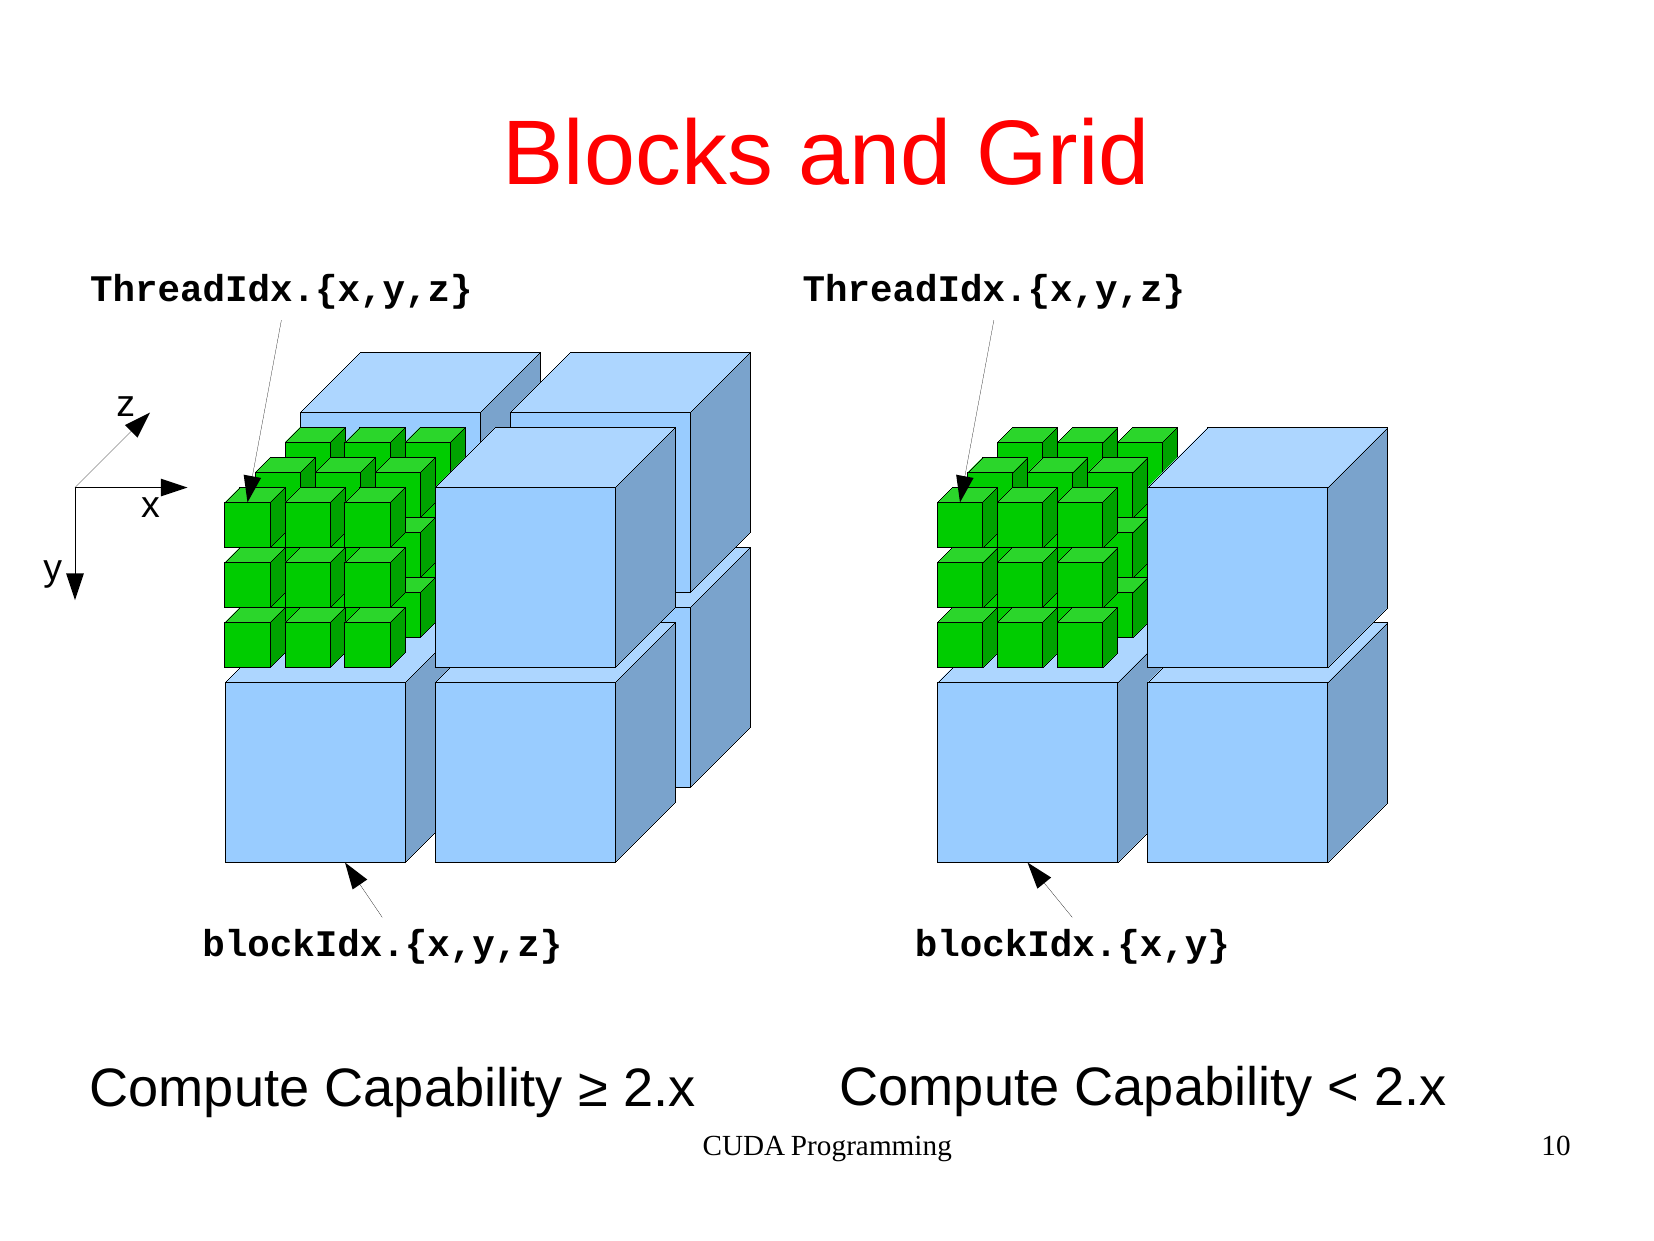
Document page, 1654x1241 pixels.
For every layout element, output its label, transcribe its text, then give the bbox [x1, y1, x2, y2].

text_box Compute Capability ≥ 2.x [74, 1050, 711, 1126]
text_box ThreadIdx.{x,y,z} [787, 262, 1201, 321]
text_box ThreadIdx.{x,y,z} [75, 262, 488, 321]
text_box blockIdx.{x,y} [900, 917, 1245, 976]
title Blocks and Grid [82, 49, 1571, 257]
text_box x [126, 475, 175, 533]
text_box Compute Capability < 2.x [824, 1049, 1463, 1126]
text_box z [101, 375, 151, 432]
text_box [224, 352, 751, 863]
text_box y [28, 539, 78, 597]
text_box [937, 427, 1388, 863]
text_box blockIdx.{x,y,z} [187, 917, 578, 976]
